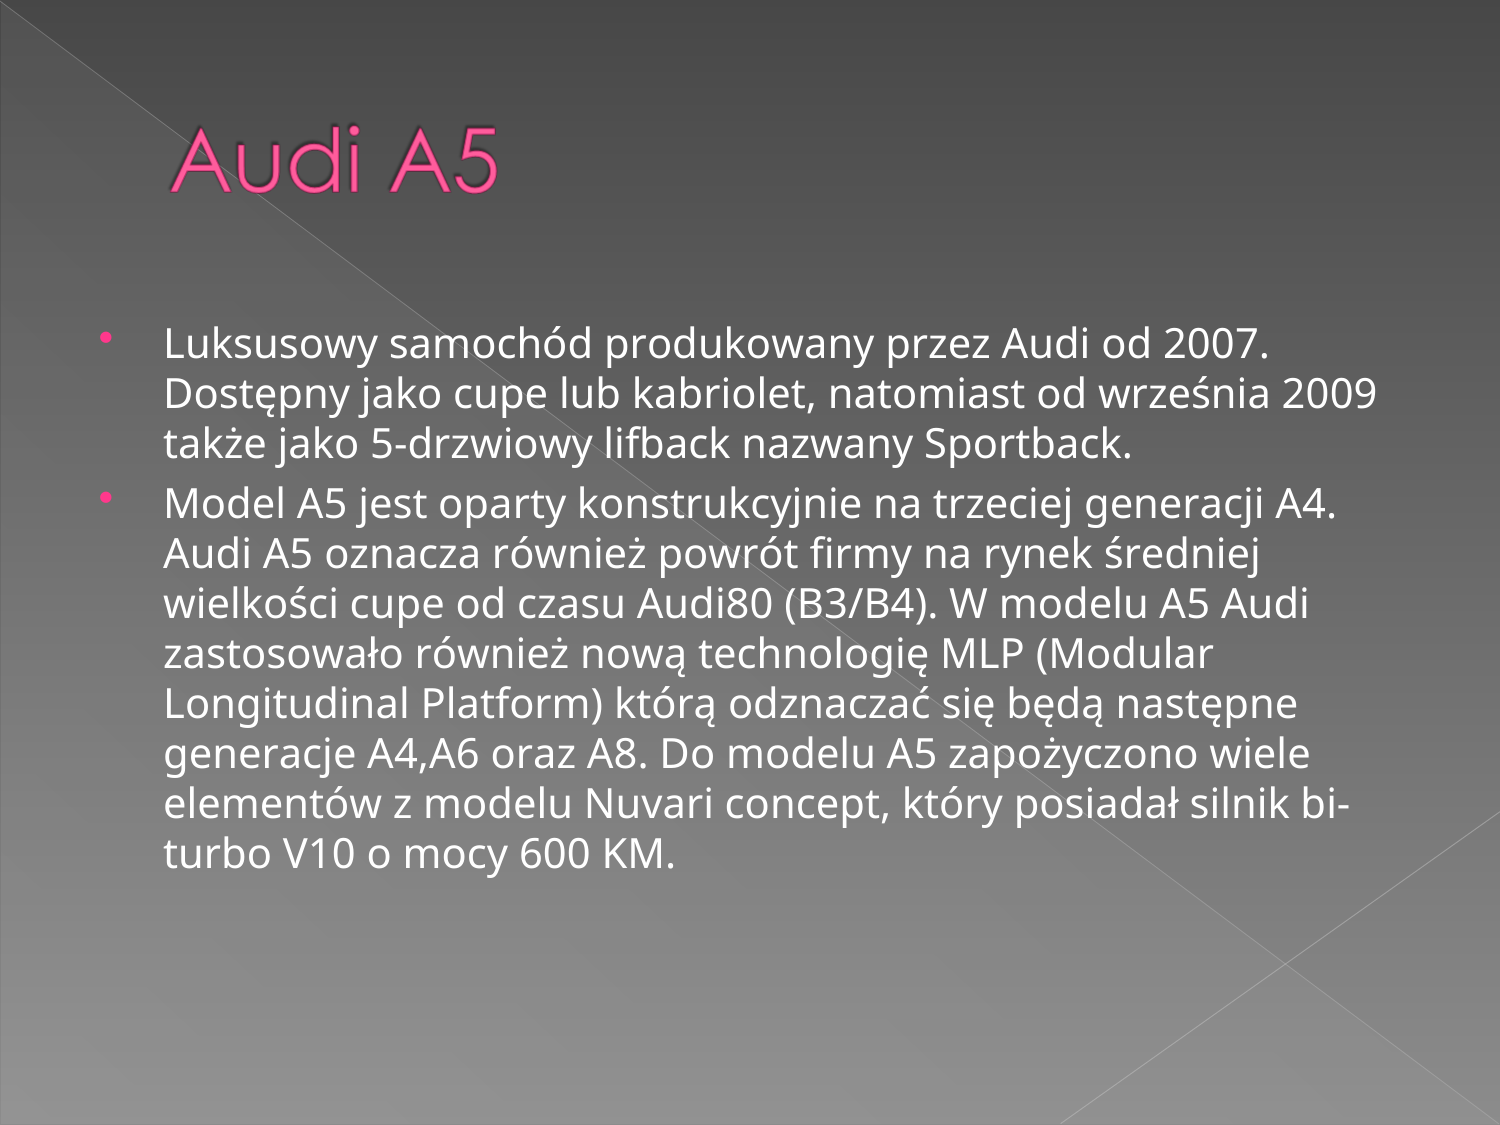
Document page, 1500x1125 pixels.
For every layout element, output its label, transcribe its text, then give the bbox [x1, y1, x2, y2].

picture [73, 42, 1427, 274]
text_box Luksusowy samochód produkowany przez Audi od 2007. Dostępny jako cupe lub kabriolet, natomiast od września 2009 także jako 5-drzwiowy lifback nazwany Sportback. Model A5 jest oparty konstrukcyjnie na trzeciej generacji A4. Audi A5 oznacza również powrót firmy na rynek średniej wielkości cupe od czasu Audi80 (B3/B4). W modelu A5 Audi zastosowało również nową technologię MLP (Modular Longitudinal Platform) którą odznaczać się będą następne generacje A4,A6 oraz A8. Do modelu A5 zapożyczono wiele elementów z modelu Nuvari concept, który posiadał silnik bi-turbo V10 o mocy 600 KM. [75, 308, 1426, 1059]
